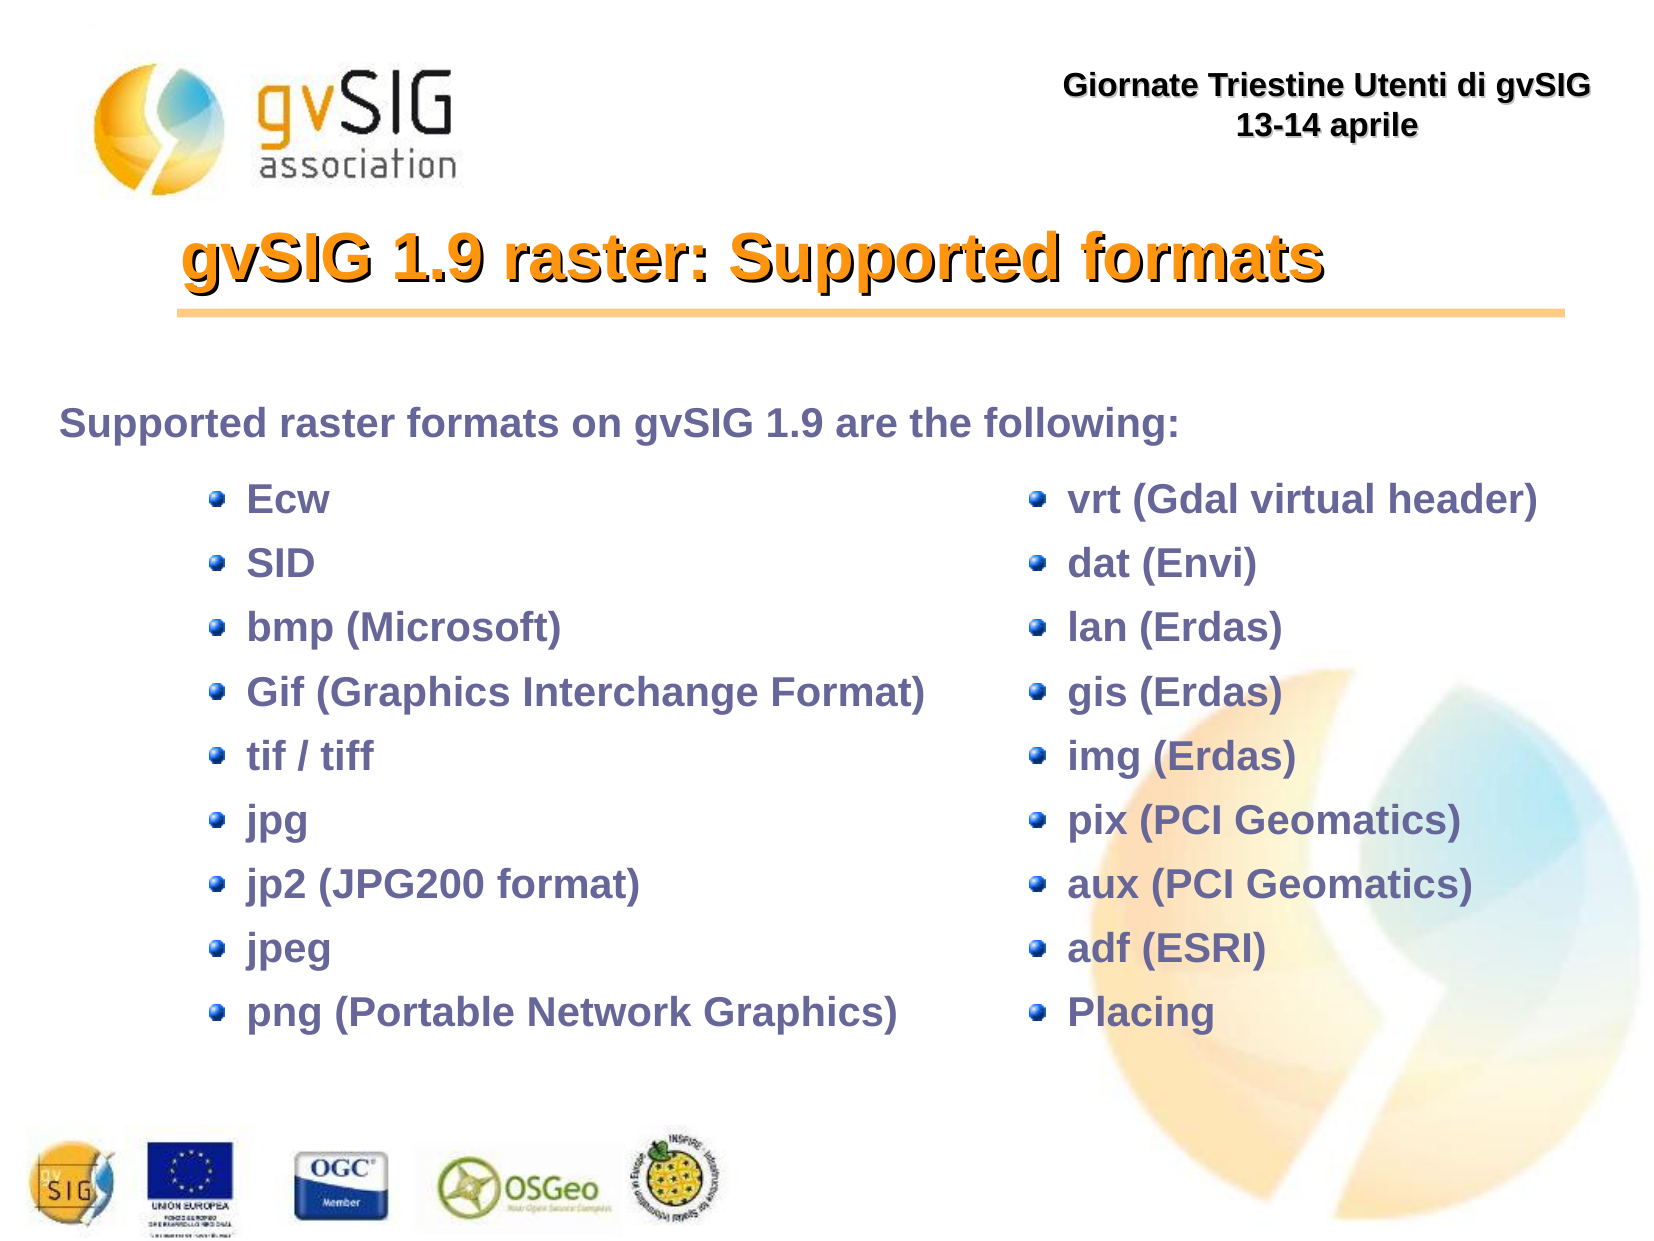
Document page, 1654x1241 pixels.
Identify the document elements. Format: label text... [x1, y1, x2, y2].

picture [1, 0, 1654, 1241]
list vrt (Gdal virtual header) dat (Envi) lan (Erdas) gis (Erdas) img (Erdas) pix (PCI Geomatics) aux (PCI Geomatics) adf (ESRI) Placing [879, 348, 1589, 999]
text_box gvSIG 1.9 raster: Supported formats [165, 211, 1447, 302]
list Supported raster formats on gvSIG 1.9 are the following: Ecw SID bmp (Microsoft) Gif (Graphics Interchange Format) tif / tiff jpg jp2 (JPG200 format) jpeg png (Portable Network Graphics) [59, 348, 1565, 1058]
